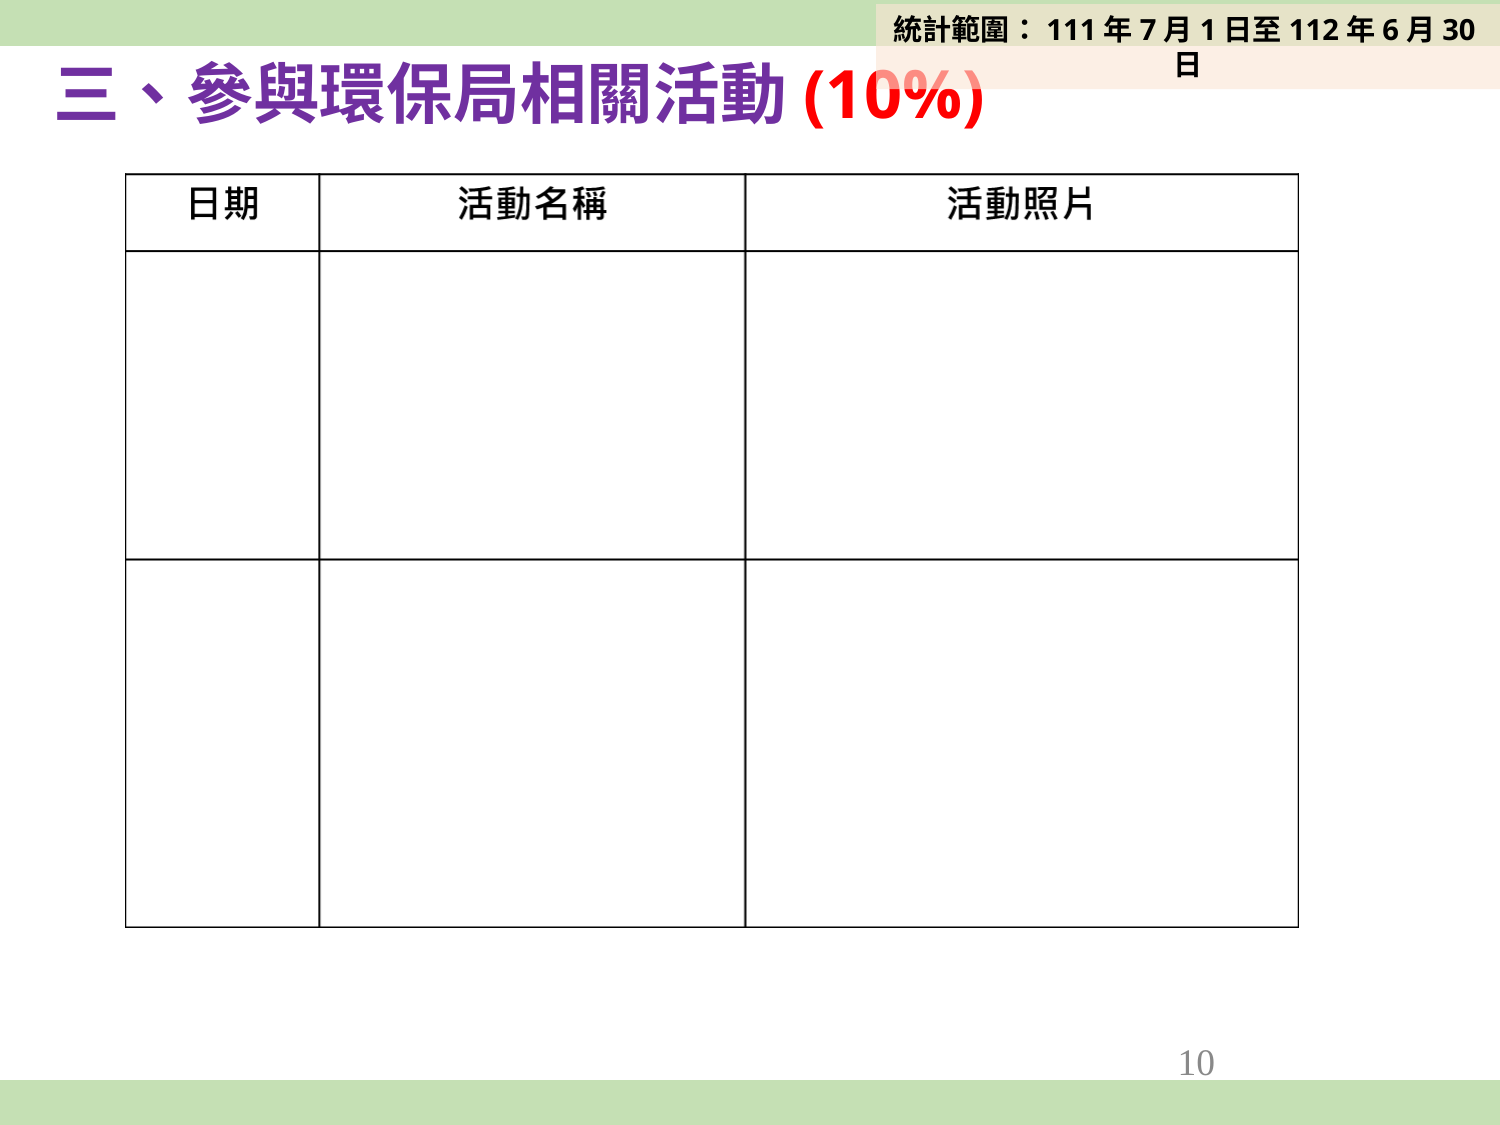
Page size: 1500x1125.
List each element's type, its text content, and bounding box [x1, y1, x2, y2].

text_box 統計範圍：111年7月1日至112年6月30日 [876, 4, 1500, 89]
picture [125, 170, 1299, 928]
text_box 10 [1162, 1030, 1500, 1091]
text_box 三、參與環保局相關活動(10%) [38, 53, 1279, 161]
